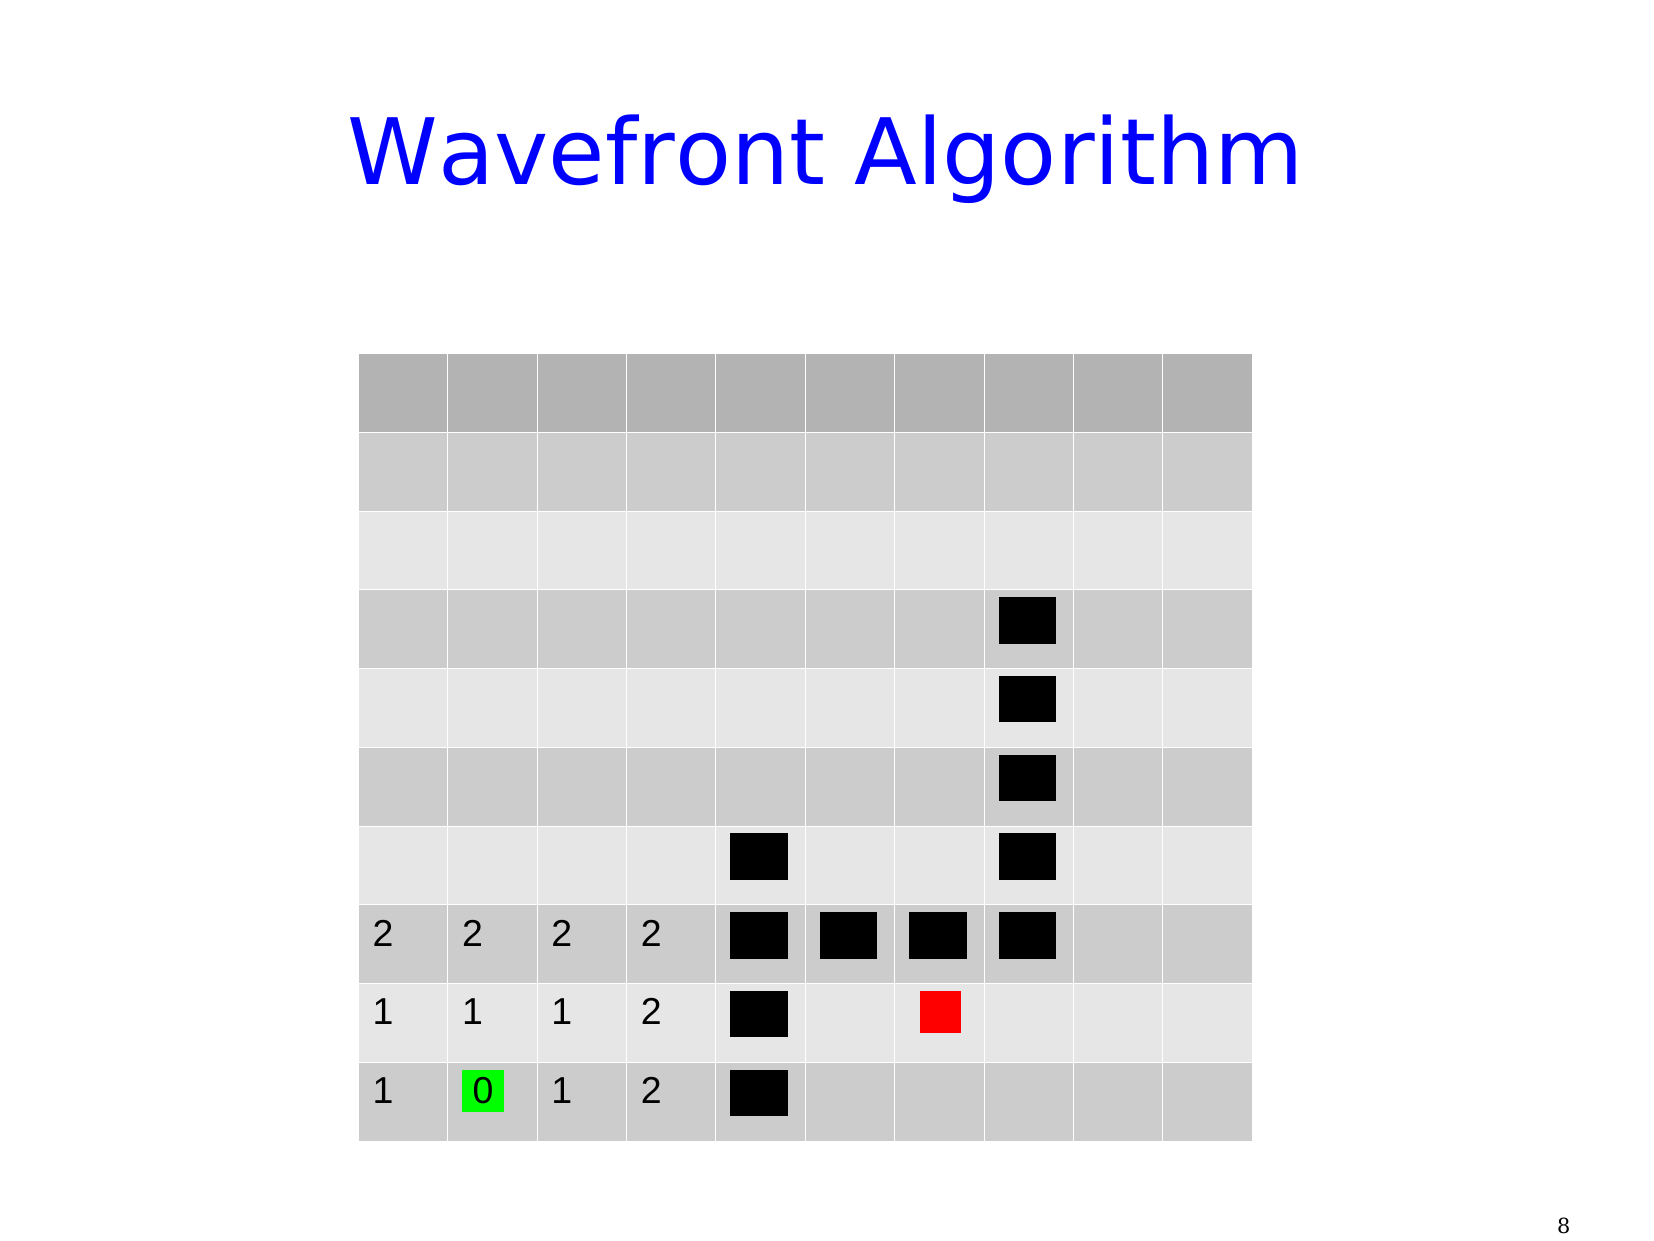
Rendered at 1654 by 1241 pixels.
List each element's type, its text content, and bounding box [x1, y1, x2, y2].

table_cell 1 [448, 984, 537, 1062]
table_cell [1163, 590, 1252, 668]
table_cell [1074, 905, 1162, 983]
table_cell [716, 512, 805, 589]
table_cell [985, 984, 1073, 1062]
table_cell [806, 748, 894, 826]
table_cell [1074, 984, 1162, 1062]
table_cell [985, 669, 1073, 747]
table_cell [627, 827, 715, 904]
table_cell [448, 512, 537, 589]
table_header [895, 354, 984, 432]
table_cell [895, 512, 984, 589]
table_cell [1074, 669, 1162, 747]
table_cell [538, 590, 626, 668]
table_cell 1 [538, 984, 626, 1062]
table_cell [806, 669, 894, 747]
table_cell [359, 827, 447, 904]
table_cell 2 [359, 905, 447, 983]
table_cell 1 [359, 984, 447, 1062]
table_cell [716, 590, 805, 668]
table_cell [806, 512, 894, 589]
table_cell 2 [627, 905, 715, 983]
table_cell [448, 748, 537, 826]
table_cell [1074, 433, 1162, 511]
table_cell [985, 590, 1073, 668]
table_cell [716, 748, 805, 826]
table_cell [806, 590, 894, 668]
table_header [1163, 354, 1252, 432]
table_cell [1163, 905, 1252, 983]
table_cell [1074, 1063, 1162, 1141]
table_cell [448, 590, 537, 668]
table_cell [1163, 433, 1252, 511]
table_cell [806, 905, 894, 983]
table_cell [895, 748, 984, 826]
table_cell [806, 433, 894, 511]
table_cell 1 [538, 1063, 626, 1141]
table_cell [1163, 1063, 1252, 1141]
table_cell [627, 590, 715, 668]
table_cell [716, 1063, 805, 1141]
table_cell 2 [627, 1063, 715, 1141]
table_cell [716, 433, 805, 511]
table_cell [359, 748, 447, 826]
table_cell [1163, 669, 1252, 747]
table_cell [627, 512, 715, 589]
table_header [716, 354, 805, 432]
table_cell [359, 669, 447, 747]
table_cell [359, 512, 447, 589]
table_cell 0 [448, 1063, 537, 1141]
table_cell [985, 827, 1073, 904]
table_cell [806, 1063, 894, 1141]
table_cell [1074, 590, 1162, 668]
table_cell [1163, 984, 1252, 1062]
table_header [627, 354, 715, 432]
table_cell [1074, 827, 1162, 904]
table_header [806, 354, 894, 432]
table_cell [1163, 748, 1252, 826]
table_cell 1 [359, 1063, 447, 1141]
table_cell 2 [627, 984, 715, 1062]
table_header [985, 354, 1073, 432]
table_cell [1163, 827, 1252, 904]
table_cell [1074, 512, 1162, 589]
table_cell [359, 433, 447, 511]
table_cell [627, 748, 715, 826]
table_cell [985, 512, 1073, 589]
table_cell [538, 827, 626, 904]
table_cell [895, 433, 984, 511]
table_header [359, 354, 447, 432]
table_cell 2 [538, 905, 626, 983]
table_cell [985, 1063, 1073, 1141]
table_cell [716, 905, 805, 983]
table_cell [448, 433, 537, 511]
table_cell [538, 669, 626, 747]
table_cell [538, 748, 626, 826]
table_cell [895, 1063, 984, 1141]
table_header [448, 354, 537, 432]
table_cell [985, 905, 1073, 983]
table_cell [627, 669, 715, 747]
table_cell [806, 984, 894, 1062]
table_cell [448, 669, 537, 747]
table_cell [448, 827, 537, 904]
table_cell [359, 590, 447, 668]
table_cell [538, 433, 626, 511]
table_cell [716, 827, 805, 904]
table_cell [716, 984, 805, 1062]
table_cell [895, 669, 984, 747]
table_cell [985, 748, 1073, 826]
table_header [1074, 354, 1162, 432]
table_cell [895, 827, 984, 904]
table_cell [627, 433, 715, 511]
table_cell [985, 433, 1073, 511]
table_cell [806, 827, 894, 904]
table_cell [895, 905, 984, 983]
table_header [538, 354, 626, 432]
table_cell [1074, 748, 1162, 826]
title Wavefront Algorithm [82, 49, 1571, 257]
table_cell [538, 512, 626, 589]
table_cell [1163, 512, 1252, 589]
table_cell [716, 669, 805, 747]
table_cell 2 [448, 905, 537, 983]
table_cell [895, 590, 984, 668]
table_cell [895, 984, 984, 1062]
